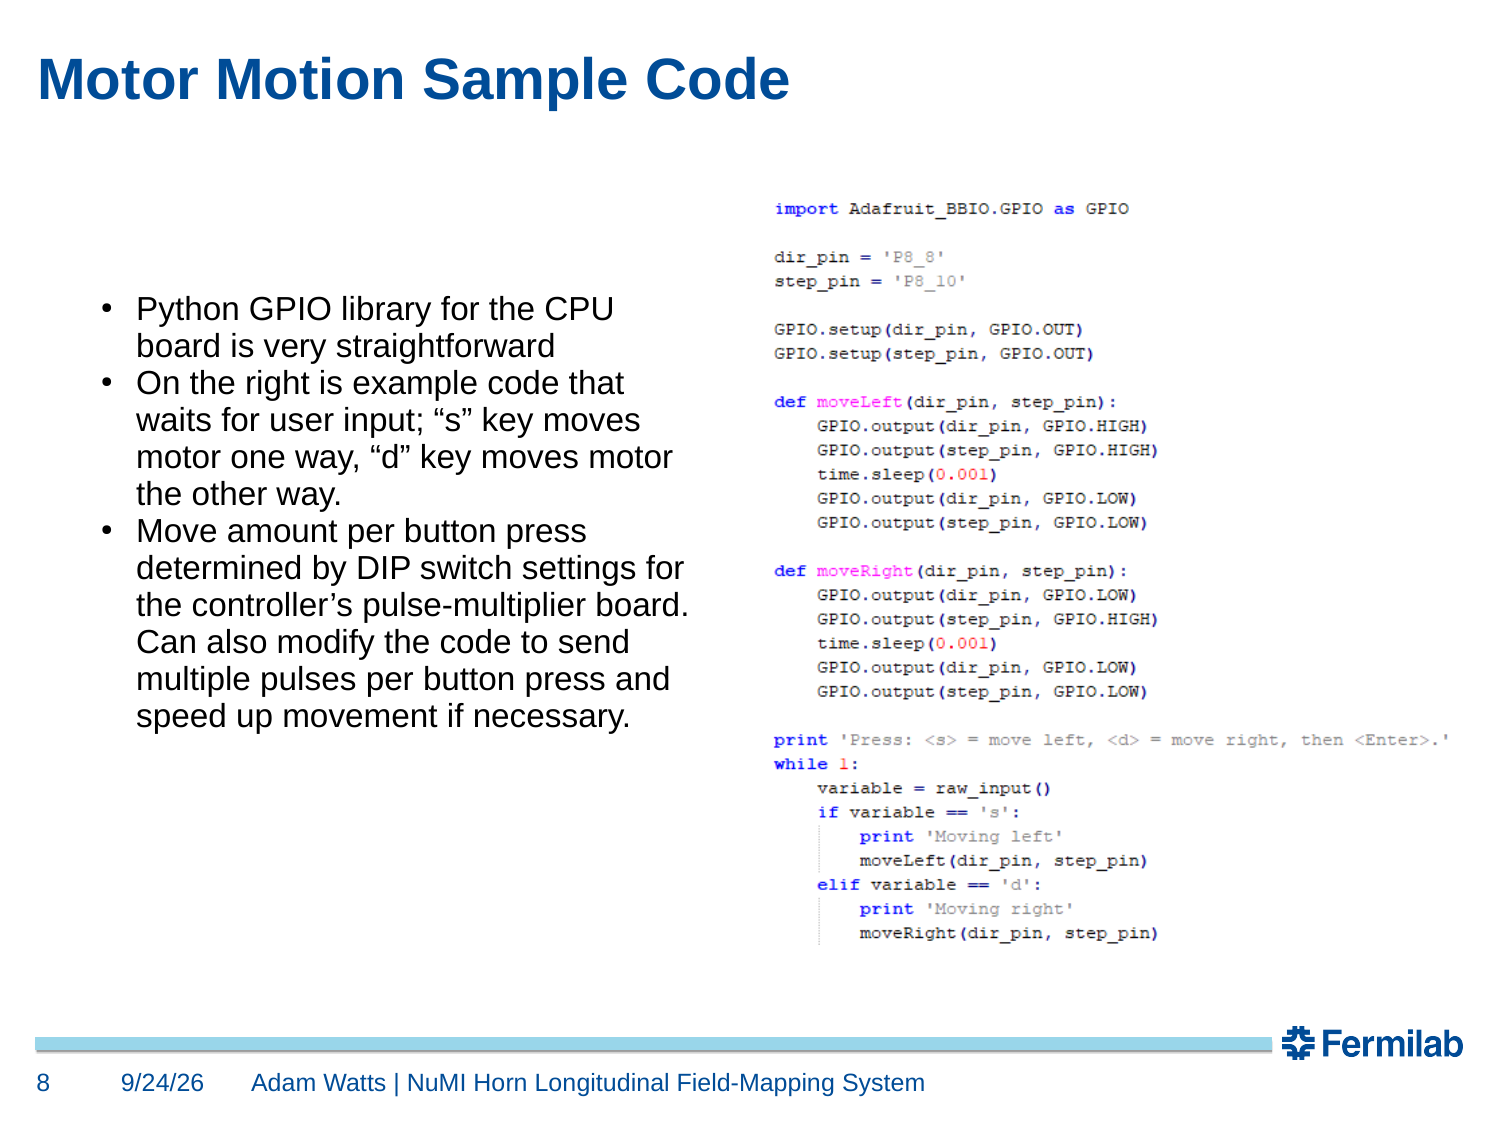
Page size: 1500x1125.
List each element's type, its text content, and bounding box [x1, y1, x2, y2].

slide_number <number> [36, 1066, 105, 1106]
picture [1282, 1026, 1463, 1060]
title Motor Motion Sample Code [37, 41, 1463, 112]
slide_number 9/19/19 [120, 1066, 232, 1107]
text_box Python GPIO library for the CPU board is very straightforward On the right is example code that waits for user input; “s” key moves motor one way, “d” key moves motor the other way. Move amount per button press determined by DIP switch settings for the controller’s pulse-multiplier board. Can also modify the code to send multiple pulses per button press and speed up movement if necessary. [85, 282, 707, 787]
picture [773, 198, 1454, 945]
footer Adam Watts | NuMI Horn Longitudinal Field-Mapping System [251, 1066, 1279, 1107]
